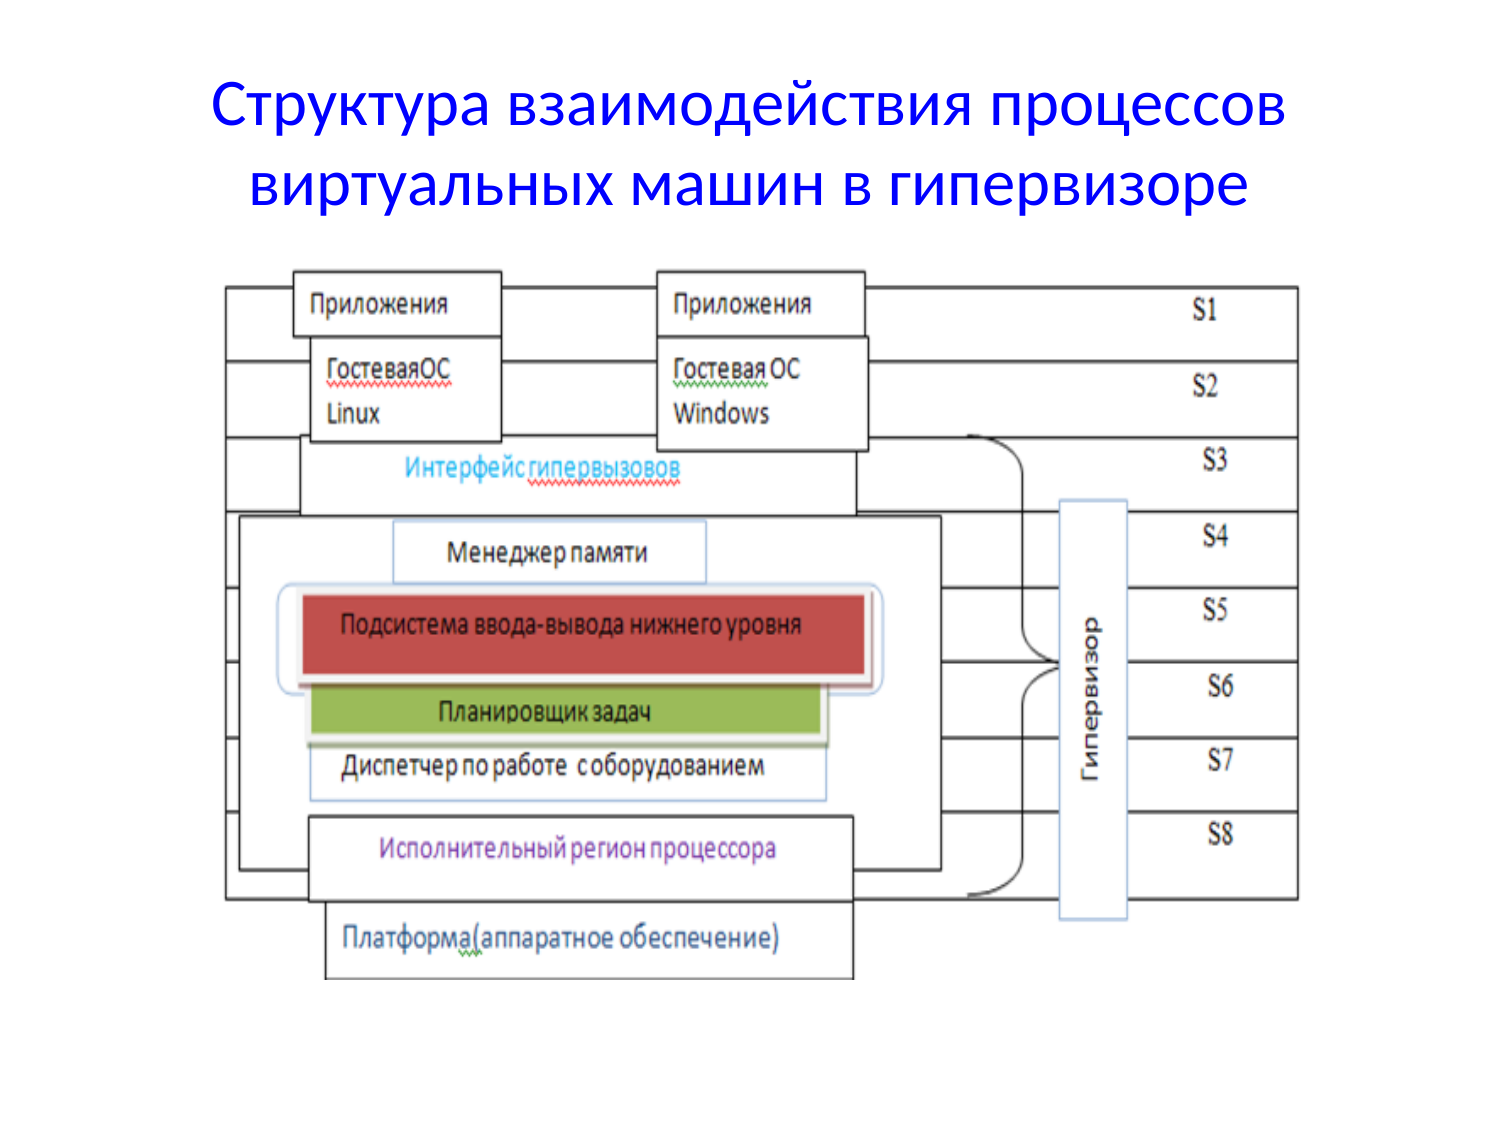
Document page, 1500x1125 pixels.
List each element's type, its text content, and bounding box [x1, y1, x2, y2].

picture [222, 255, 1359, 981]
text_box Структура взаимодействия процессов виртуальных машин в гипервизоре [75, 45, 1426, 233]
